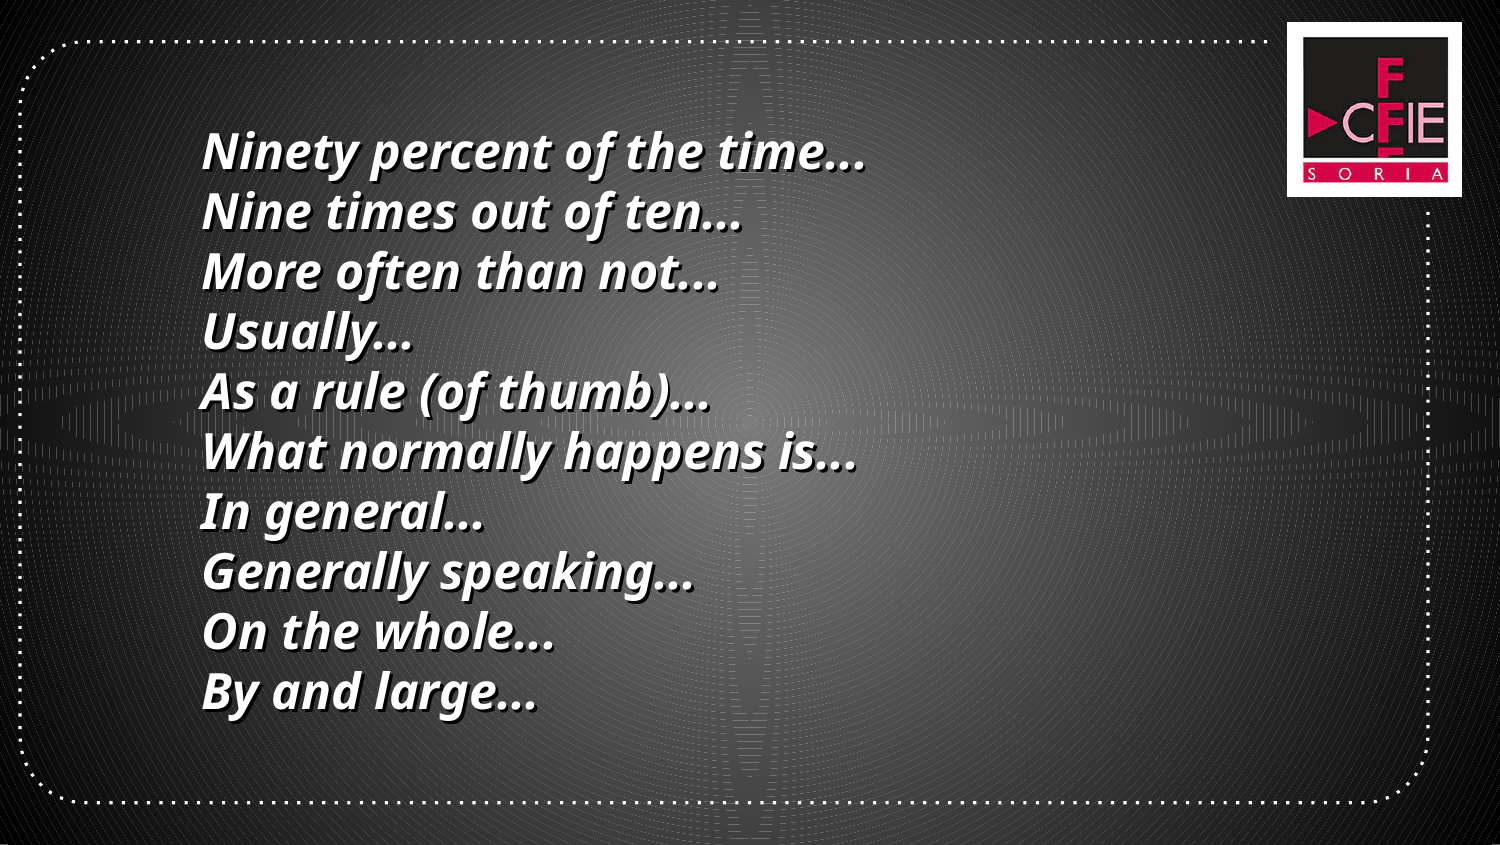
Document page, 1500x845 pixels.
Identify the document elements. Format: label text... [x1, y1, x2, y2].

picture [1287, 22, 1462, 197]
text_box Ninety percent of the time... Nine times out of ten... More often than not... Usually... As a rule (of thumb)... What normally happens is... In general... Generally speaking... On the whole... By and large... [186, 72, 1262, 734]
